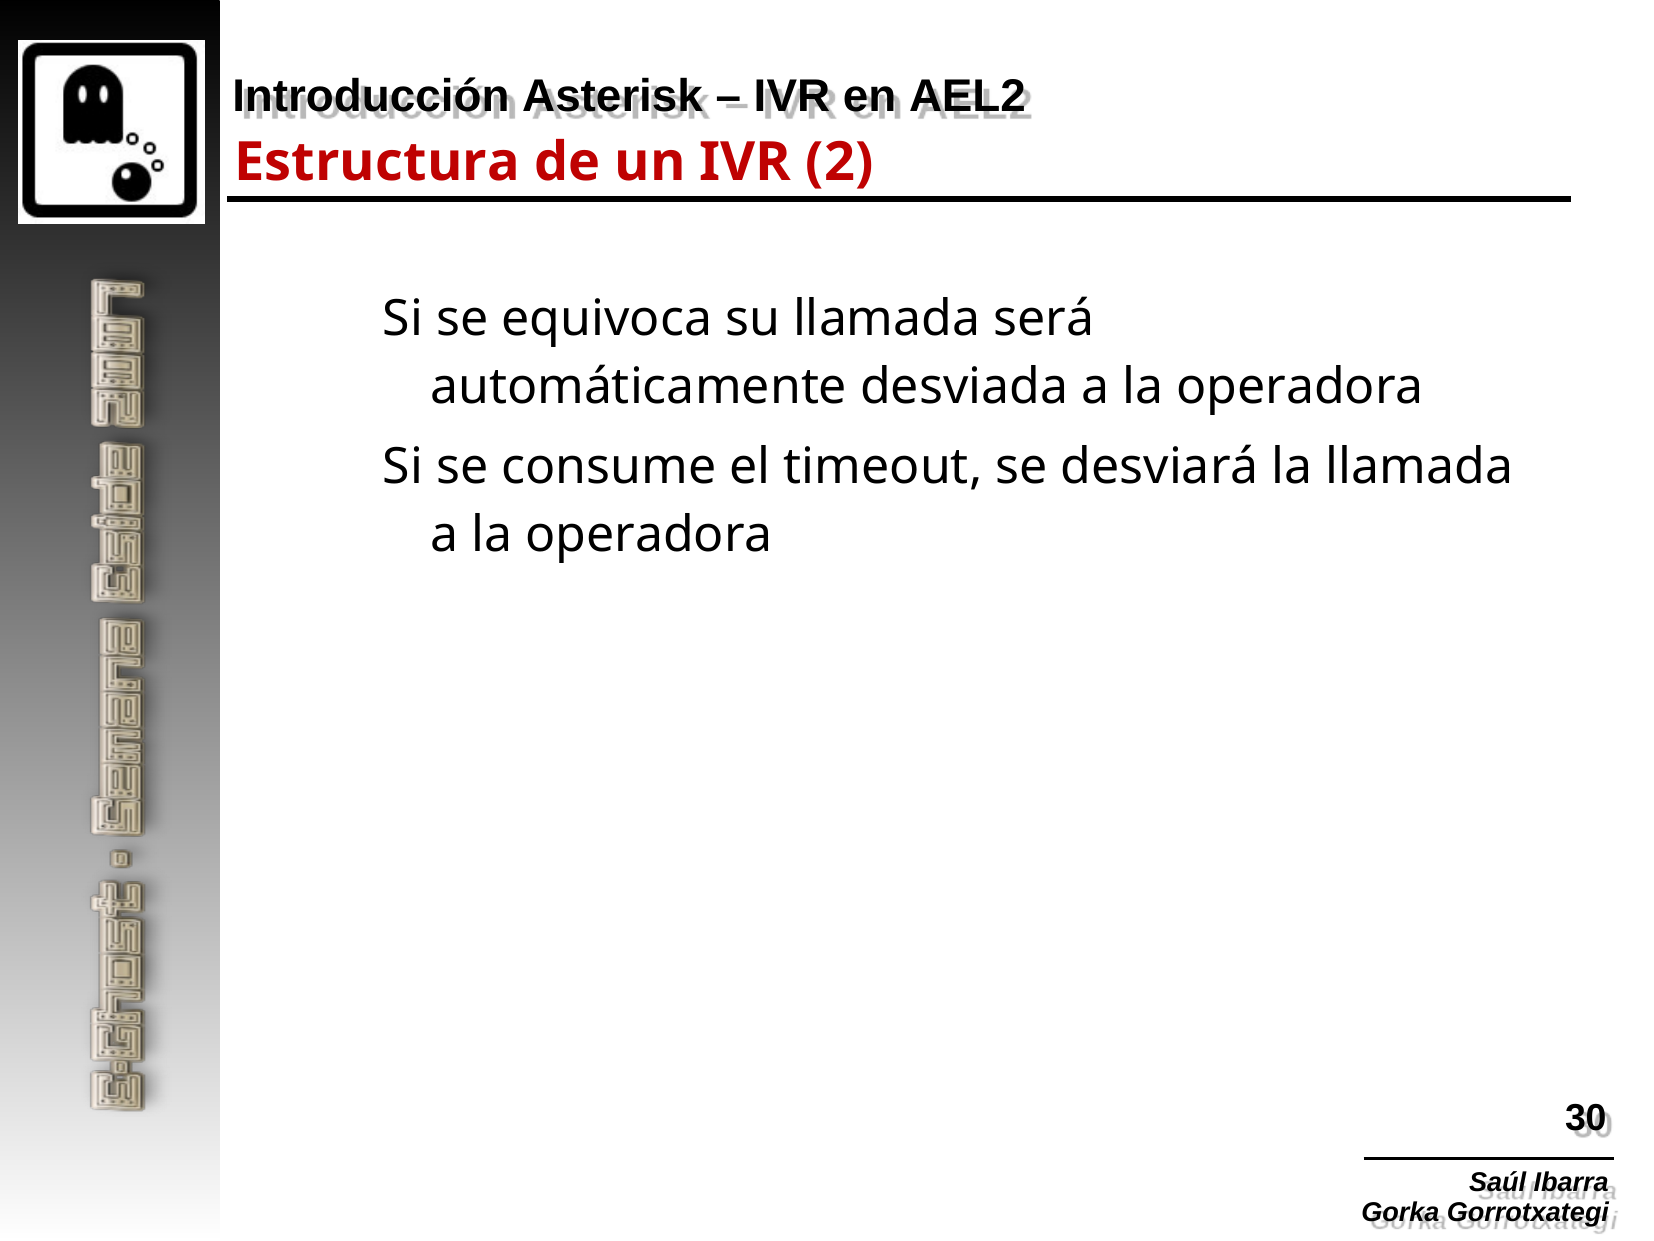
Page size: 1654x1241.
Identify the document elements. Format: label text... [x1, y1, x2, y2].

picture [18, 40, 205, 224]
picture [51, 250, 180, 1122]
list Si se equivoca su llamada será automáticamente desviada a la operadora Si se consume el timeout, se desviará la llamada a la operadora [312, 281, 1516, 1121]
title Estructura de un IVR (2) [234, 120, 1529, 199]
